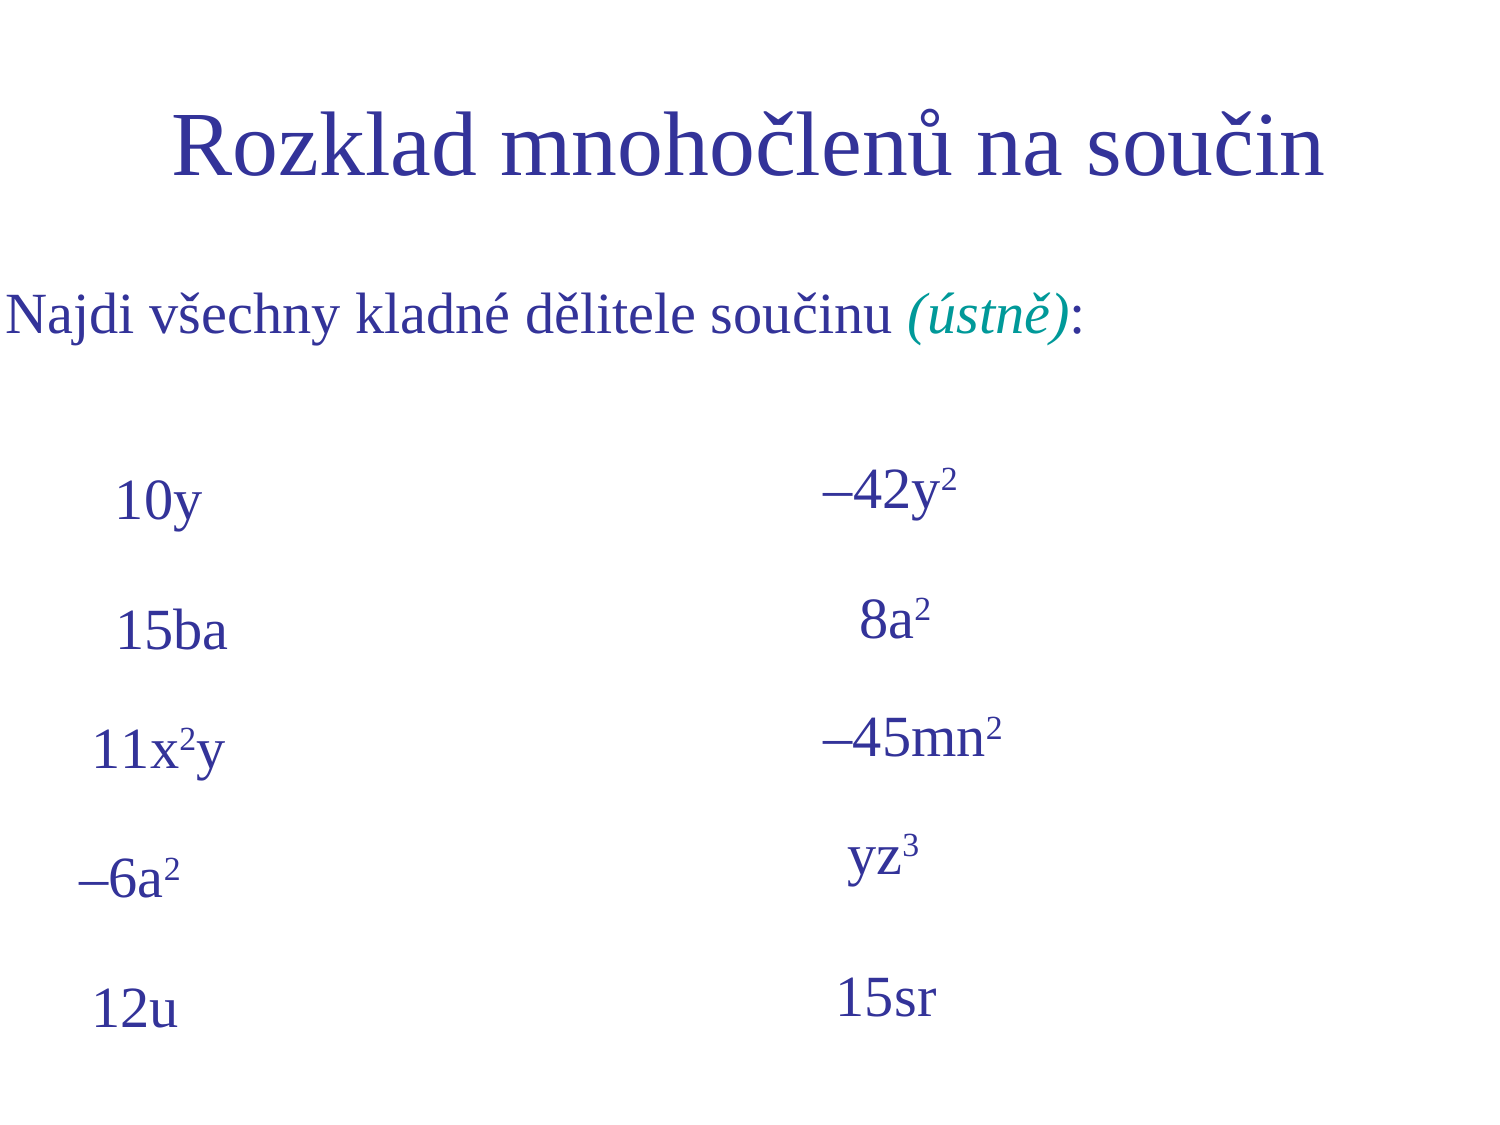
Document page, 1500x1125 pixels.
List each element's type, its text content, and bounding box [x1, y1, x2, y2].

text_box –42y2 [809, 442, 1388, 528]
text_box 15ba [100, 583, 337, 670]
text_box 15sr [821, 949, 1329, 1036]
text_box Najdi všechny kladné dělitele součinu (ústně): [0, 267, 1459, 353]
text_box –6a2 [64, 831, 420, 918]
text_box 12u [76, 961, 514, 1047]
text_box 11x2y [76, 701, 443, 788]
text_box 8a2 [844, 572, 1211, 658]
text_box Rozklad mnohočlenů na součin [75, 45, 1426, 233]
text_box 10y [100, 453, 361, 540]
text_box yz3 [832, 808, 1282, 894]
text_box –45mn2 [808, 690, 1353, 776]
